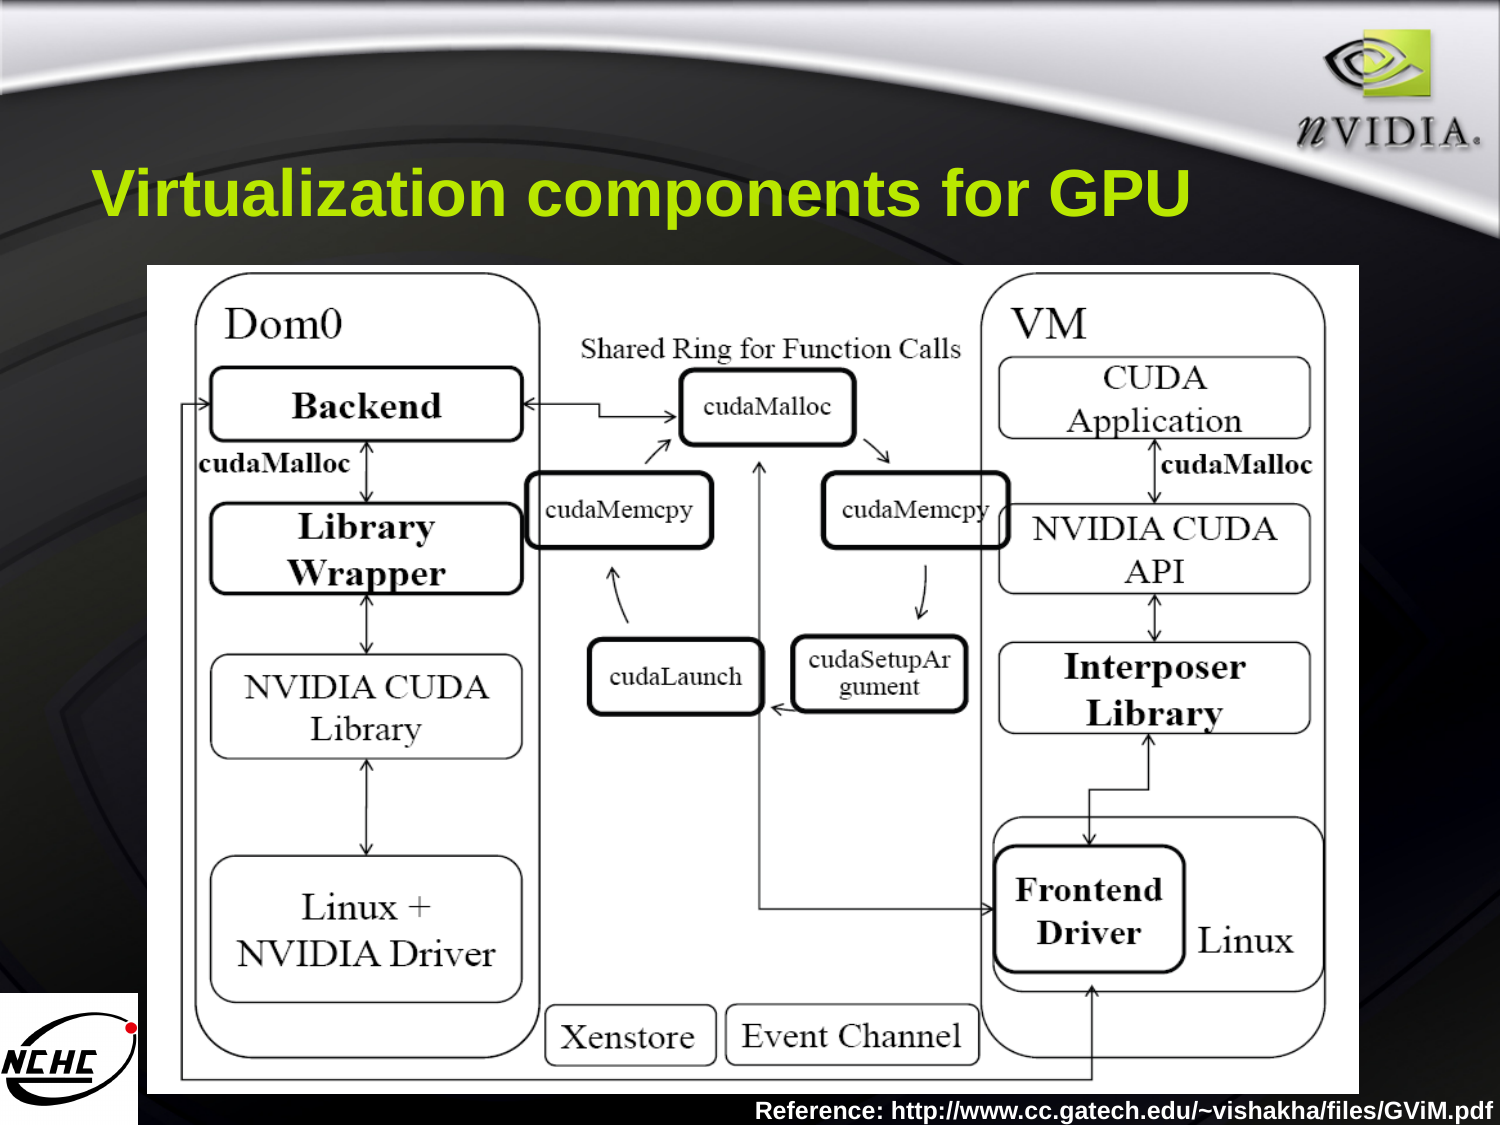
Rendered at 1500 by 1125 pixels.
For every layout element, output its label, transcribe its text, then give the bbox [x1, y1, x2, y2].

text_box Reference: http://www.cc.gatech.edu/~vishakha/files/GViM.pdf [614, 1096, 1500, 1125]
title Virtualization components for GPU [91, 153, 1213, 234]
picture [0, 0, 1500, 1125]
